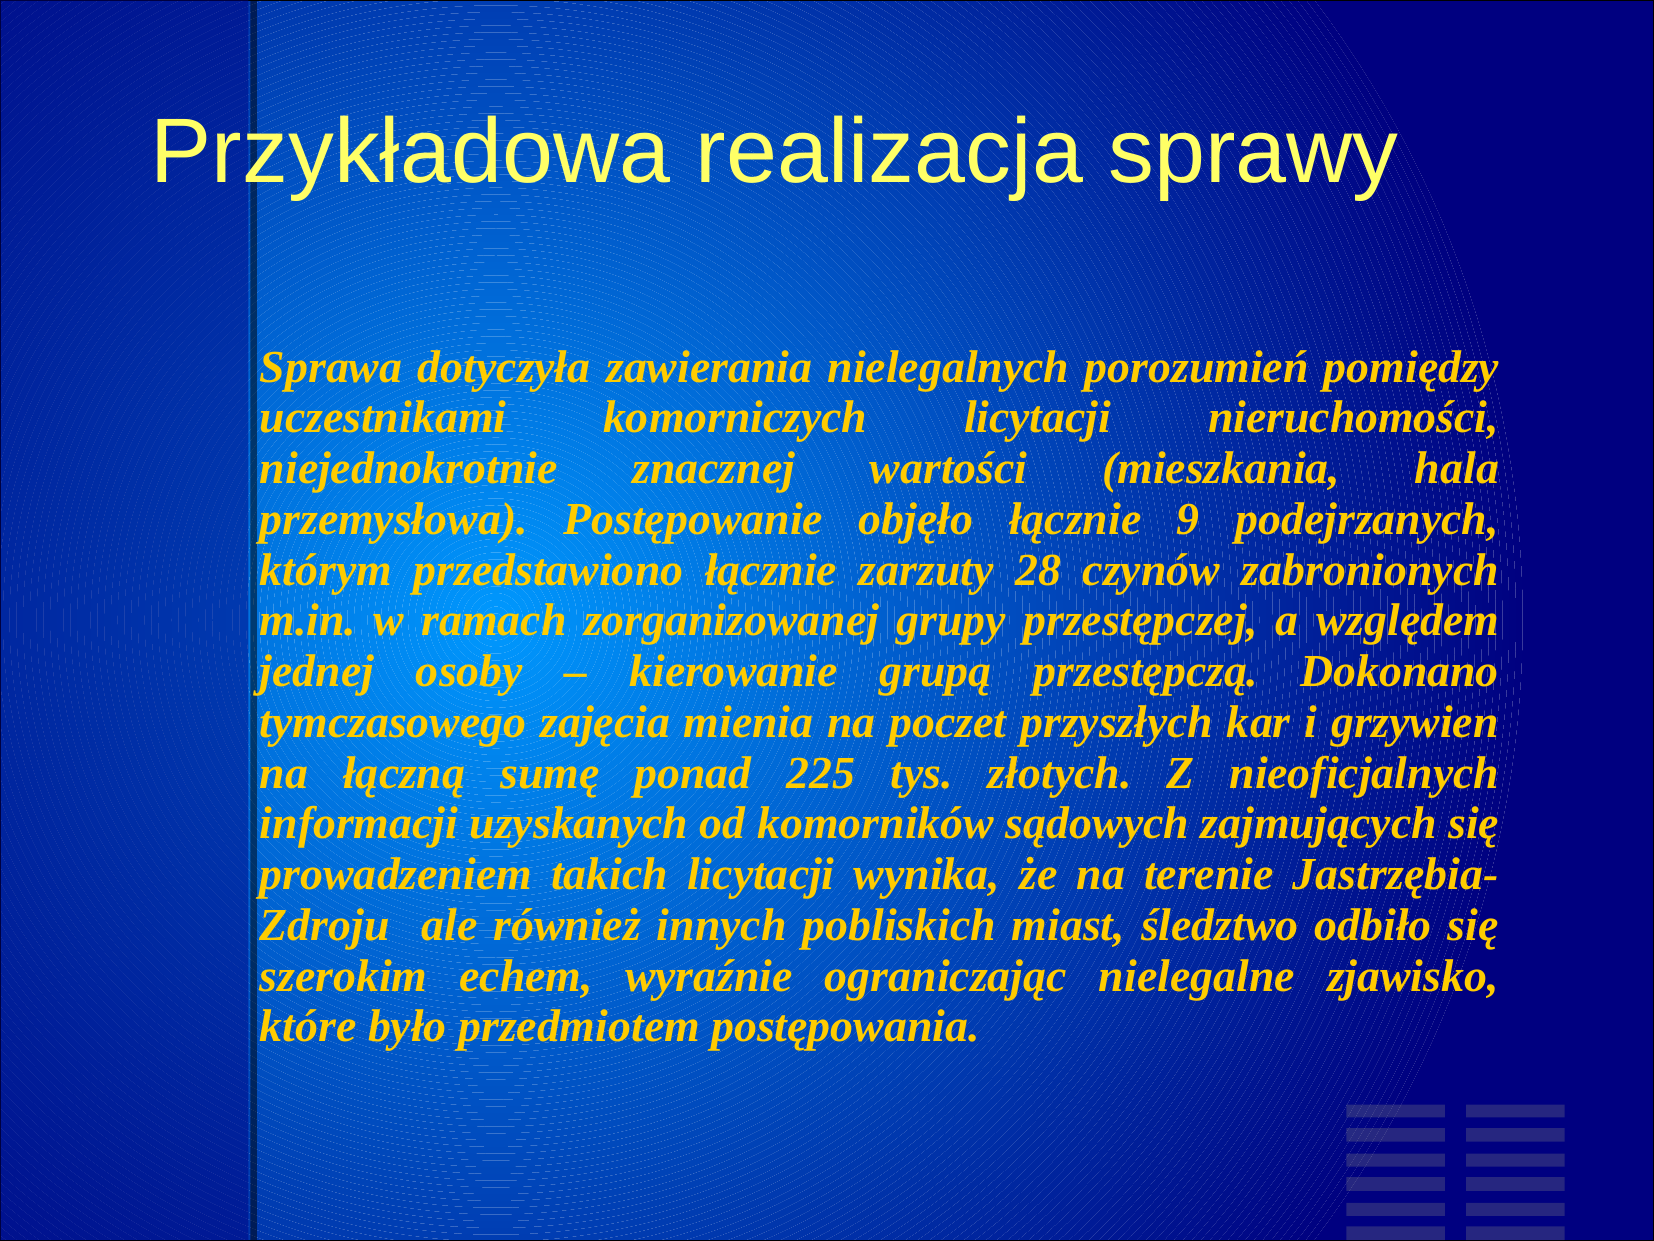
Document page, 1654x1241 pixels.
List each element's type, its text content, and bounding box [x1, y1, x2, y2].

title Przykładowa realizacja sprawy [70, 47, 1559, 255]
list Sprawa dotyczyła zawierania nielegalnych porozumień pomiędzy uczestnikami komorniczych licytacji nieruchomości, niejednokrotnie znacznej wartości (mieszkania, hala przemysłowa). Postępowanie objęło łącznie 9 podejrzanych, którym przedstawiono łącznie zarzuty 28 czynów zabronionych m.in. w ramach zorganizowanej grupy przestępczej, a względem jednej osoby – kierowanie grupą przestępczą. Dokonano tymczasowego zajęcia mienia na poczet przyszłych kar i grzywien na łączną sumę ponad 225 tys. złotych. Z nieoficjalnych informacji uzyskanych od komorników sądowych zajmujących się prowadzeniem takich licytacji wynika, że na terenie Jastrzębia-Zdroju ale również innych pobliskich miast, śledztwo odbiło się szerokim echem, wyraźnie ograniczając nielegalne zjawisko, które było przedmiotem postępowania. [259, 265, 1501, 1182]
